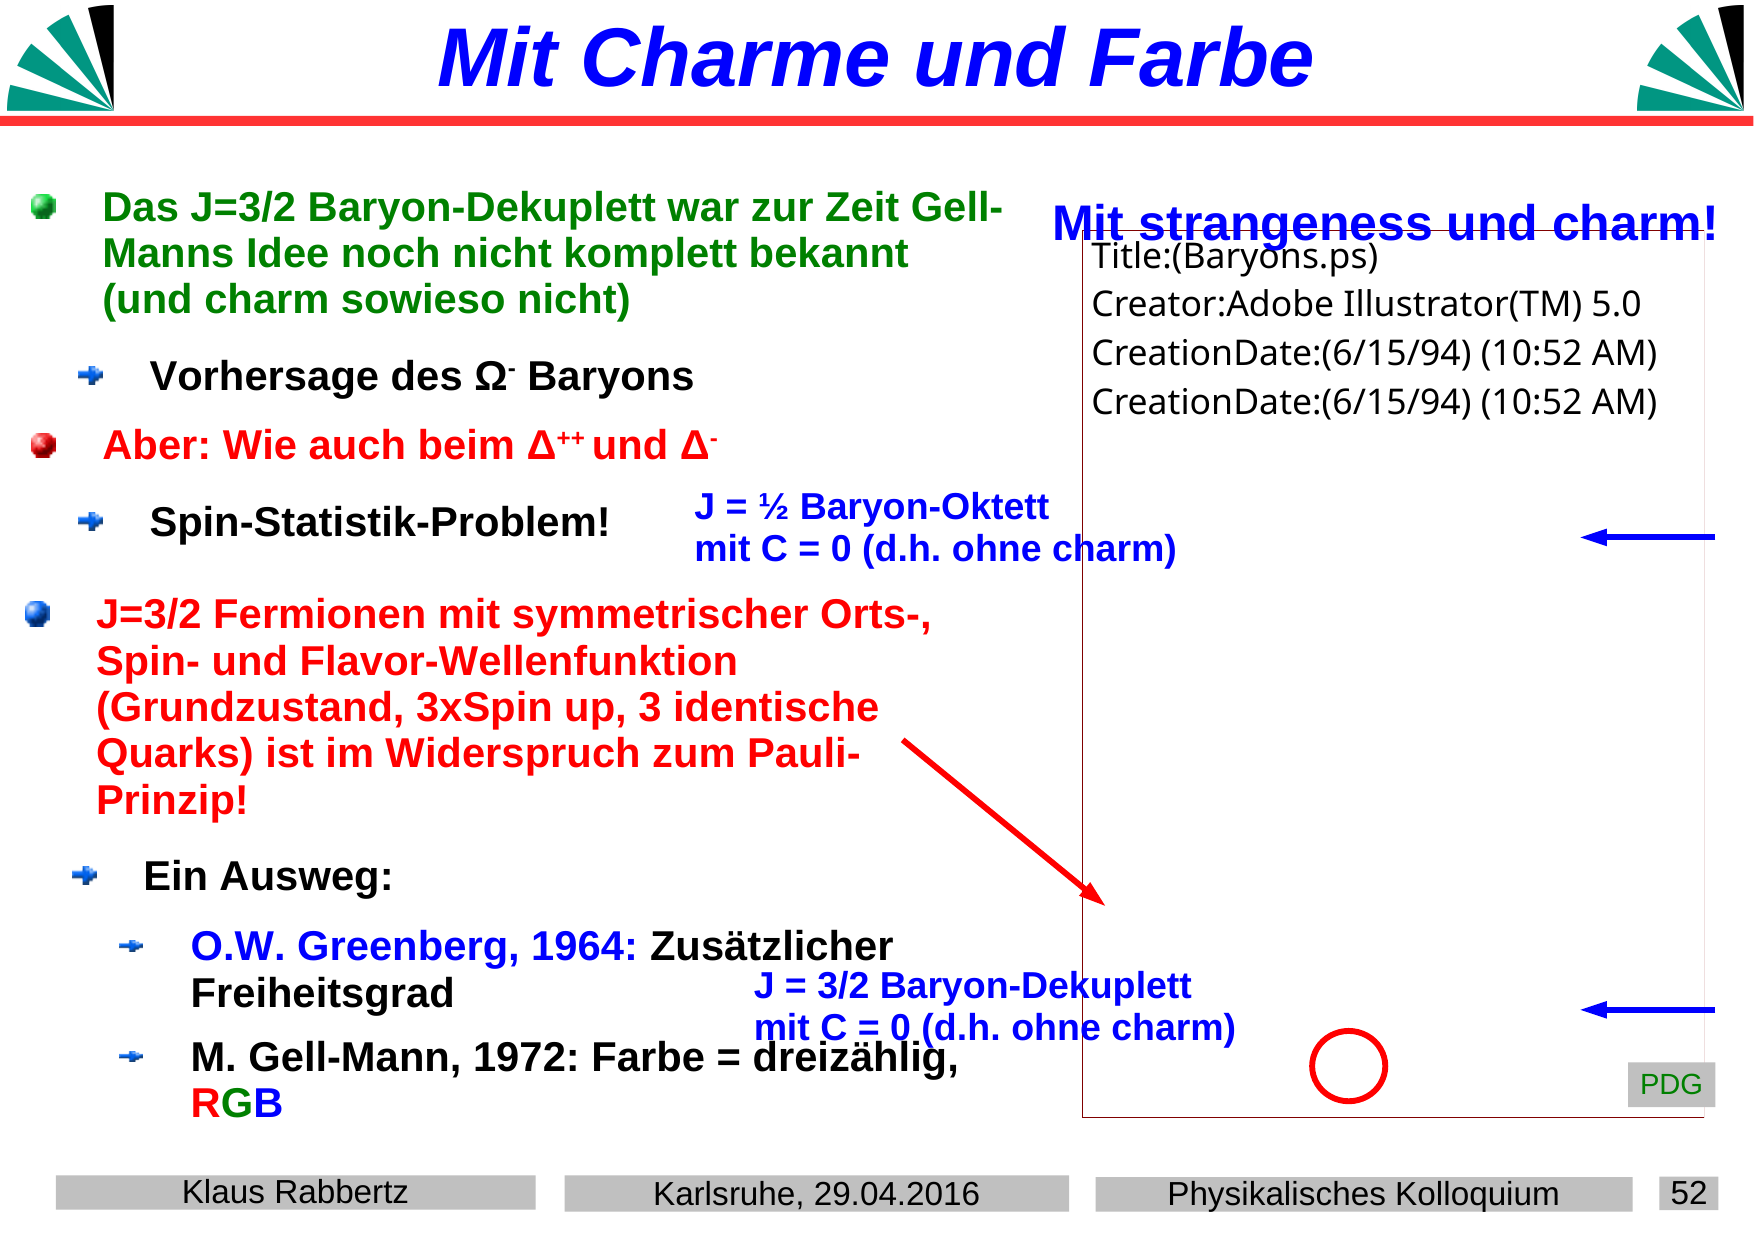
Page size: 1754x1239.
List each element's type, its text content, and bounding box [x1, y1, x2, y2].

picture [1079, 257, 1705, 1118]
text_box J = 3/2 Baryon-Dekuplett mit C = 0 (d.h. ohne charm) [1004, 958, 1249, 1055]
text_box PDG [1628, 1062, 1716, 1108]
title Mit Charme und Farbe [124, 0, 1629, 116]
list J=3/2 Fermionen mit symmetrischer Orts-, Spin- und Flavor-Wellenfunktion (Grundzustand, 3xSpin up, 3 identische Quarks) ist im Widerspruch zum Pauli-Prinzip! Ein Ausweg: O.W. Greenberg, 1964: Zusätzlicher Freiheitsgrad M. Gell-Mann, 1972: Farbe = dreizählig, RGB [13, 590, 1004, 1132]
picture [7, 5, 114, 112]
text_box J = ½ Baryon-Oktett mit C = 0 (d.h. ohne charm) [682, 479, 1190, 576]
list Das J=3/2 Baryon-Dekuplett war zur Zeit Gell-Manns Idee noch nicht komplett bekannt (und charm sowieso nicht) Vorhersage des Ω- Baryons Aber: Wie auch beim Δ++ und Δ- Spin-Statistik-Problem! [19, 183, 1010, 549]
text_box Mit strangeness und charm! [1040, 188, 1732, 257]
picture [1637, 5, 1744, 112]
